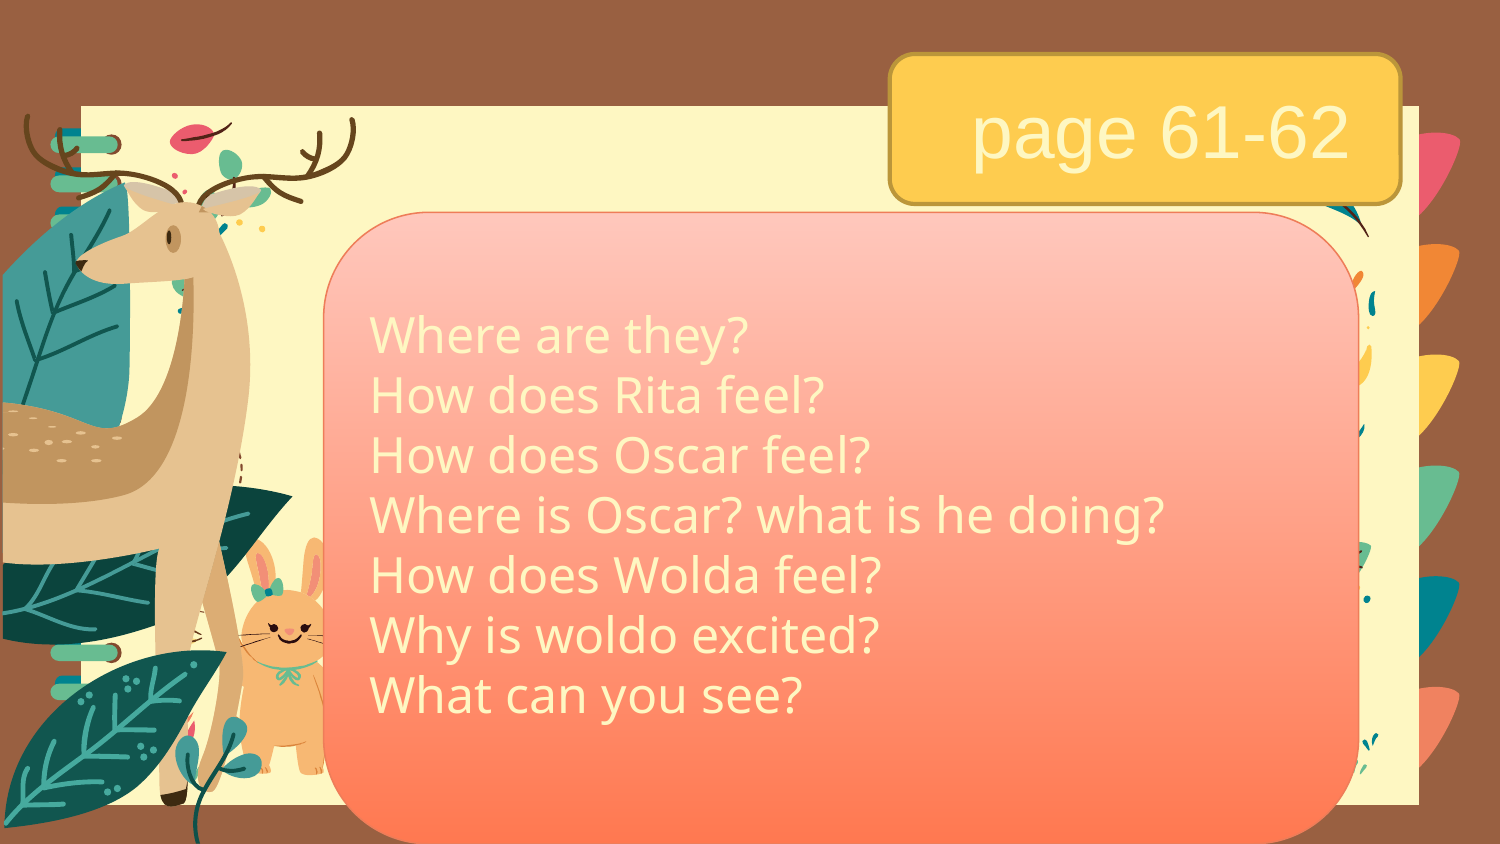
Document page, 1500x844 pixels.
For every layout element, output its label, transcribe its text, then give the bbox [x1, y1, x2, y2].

text_box page 61-62 [889, 53, 1401, 204]
text_box Where are they? How does Rita feel? How does Oscar feel? Where is Oscar? what is he doing? How does Wolda feel? Why is woldo excited? What can you see? [323, 212, 1359, 844]
text_box [2, 113, 356, 844]
